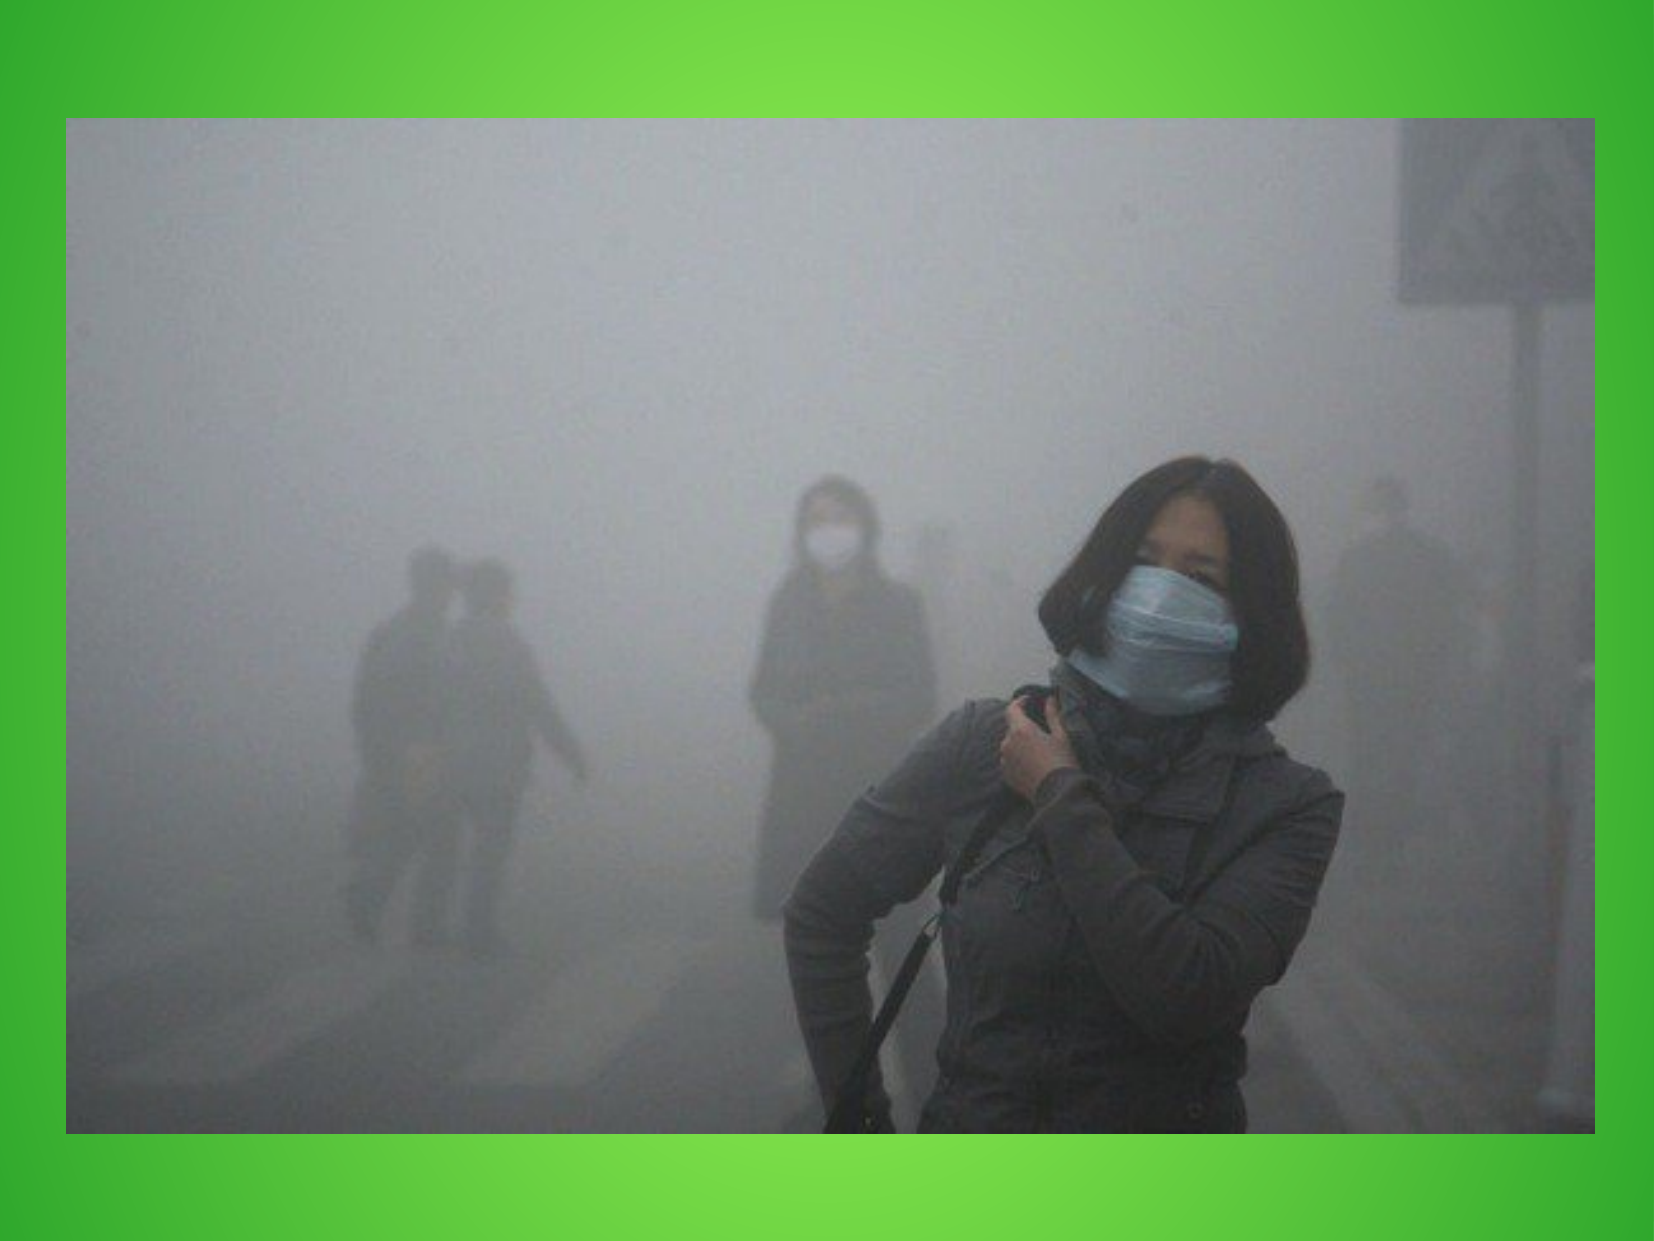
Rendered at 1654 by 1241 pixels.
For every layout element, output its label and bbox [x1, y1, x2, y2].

picture [66, 118, 1595, 1134]
